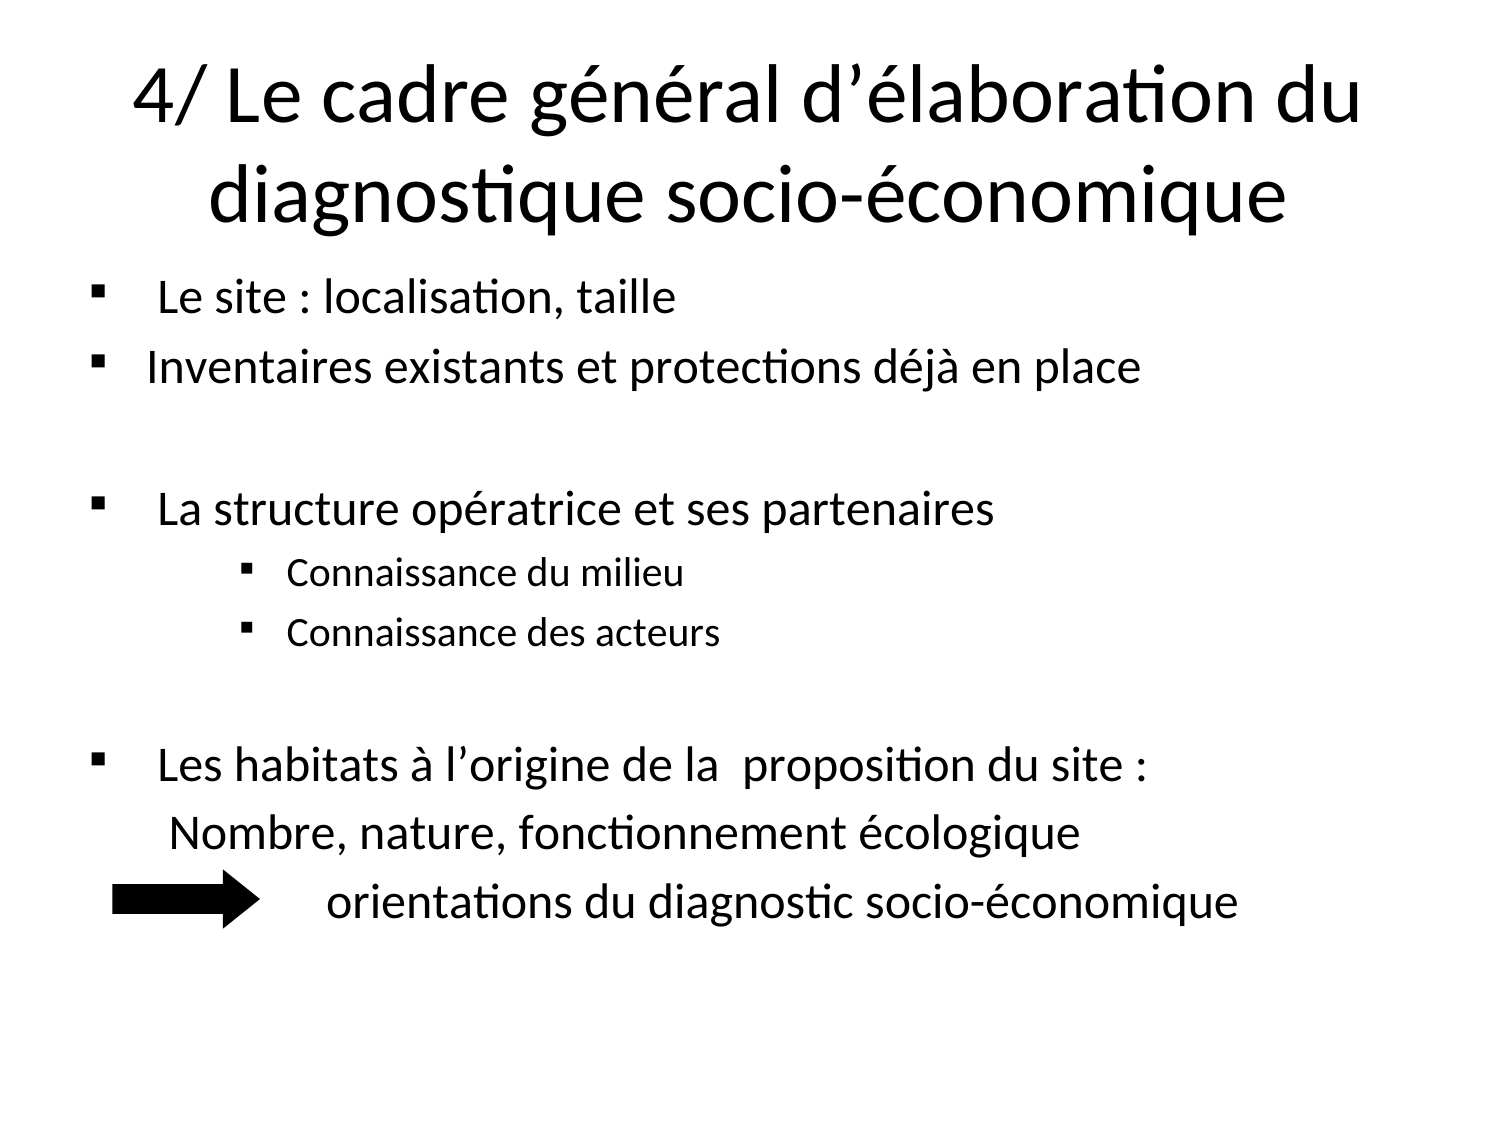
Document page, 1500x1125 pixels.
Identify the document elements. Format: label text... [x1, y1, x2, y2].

list Le site : localisation, taille Inventaires existants et protections déjà en place La structure opératrice et ses partenaires Connaissance du milieu Connaissance des acteurs Les habitats à l’origine de la proposition du site : Nombre, nature, fonctionnement écologique orientations du diagnostic socio-économique [75, 262, 1423, 1003]
title 4/ Le cadre général d’élaboration du diagnostique socio-économique [75, 21, 1423, 257]
text_box [112, 869, 260, 929]
